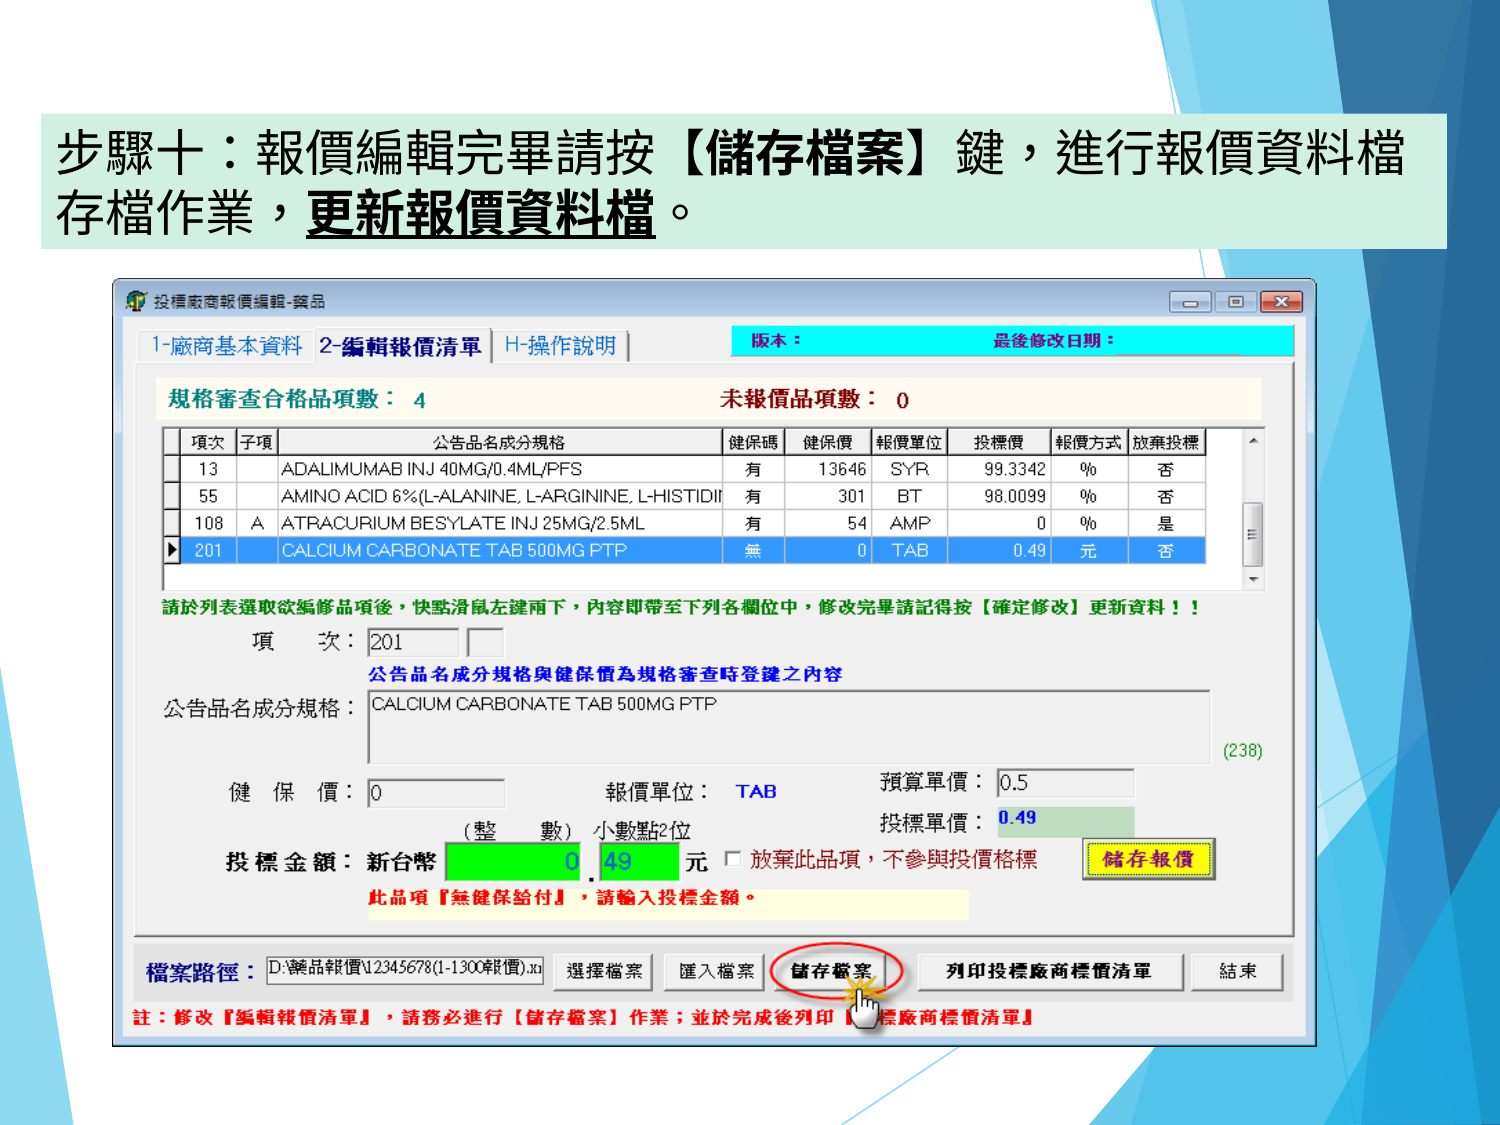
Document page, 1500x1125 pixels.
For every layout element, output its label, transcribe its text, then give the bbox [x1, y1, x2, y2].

text_box 步驟十：報價編輯完畢請按【儲存檔案】鍵，進行報價資料檔存檔作業，更新報價資料檔。 [41, 113, 1447, 249]
picture [112, 278, 1317, 1047]
